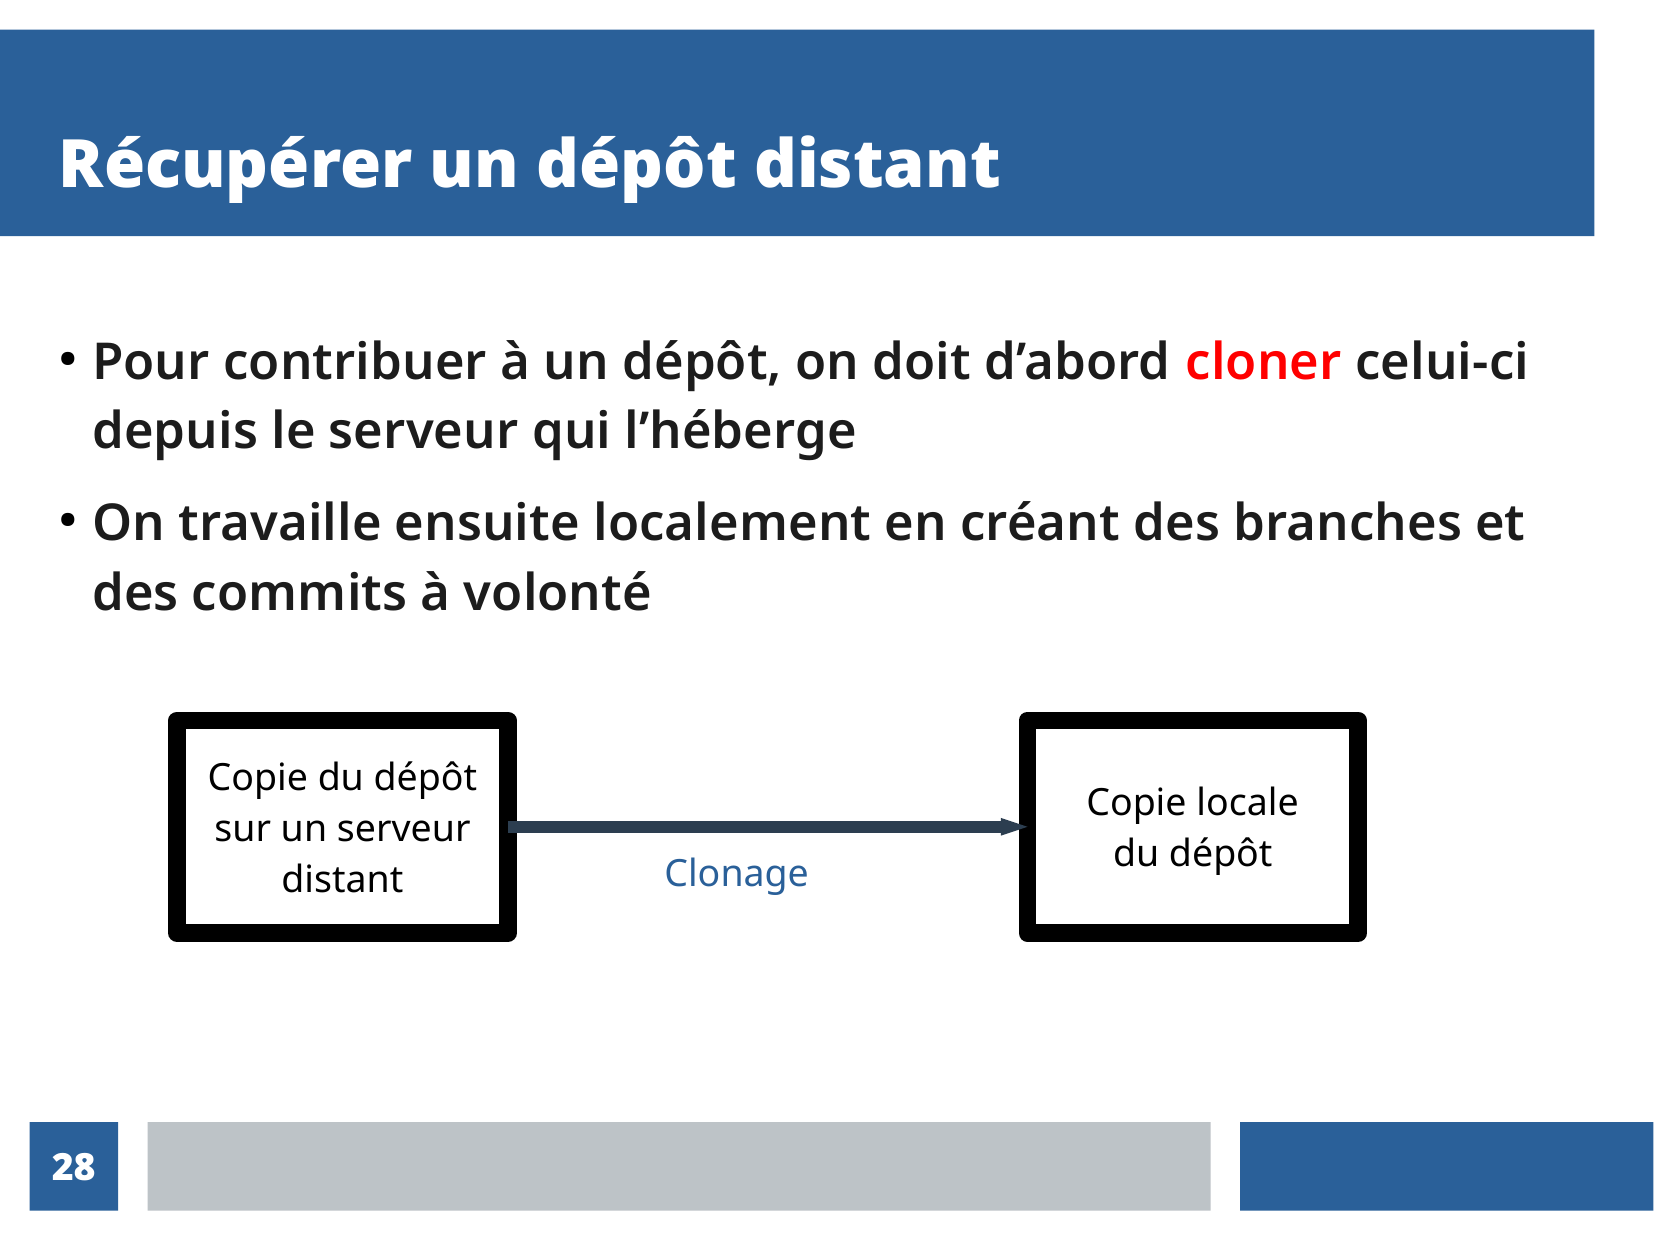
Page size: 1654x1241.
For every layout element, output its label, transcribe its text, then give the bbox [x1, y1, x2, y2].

title Récupérer un dépôt distant [59, 59, 1595, 207]
text_box Copie du dépôt sur un serveur distant [177, 720, 508, 934]
list Pour contribuer à un dépôt, on doit d’abord cloner celui-ci depuis le serveur qui l’héberge On travaille ensuite localement en créant des branches et des commits à volonté [59, 324, 1565, 626]
text_box Copie locale du dépôt [1027, 720, 1359, 934]
text_box Clonage [649, 839, 833, 902]
